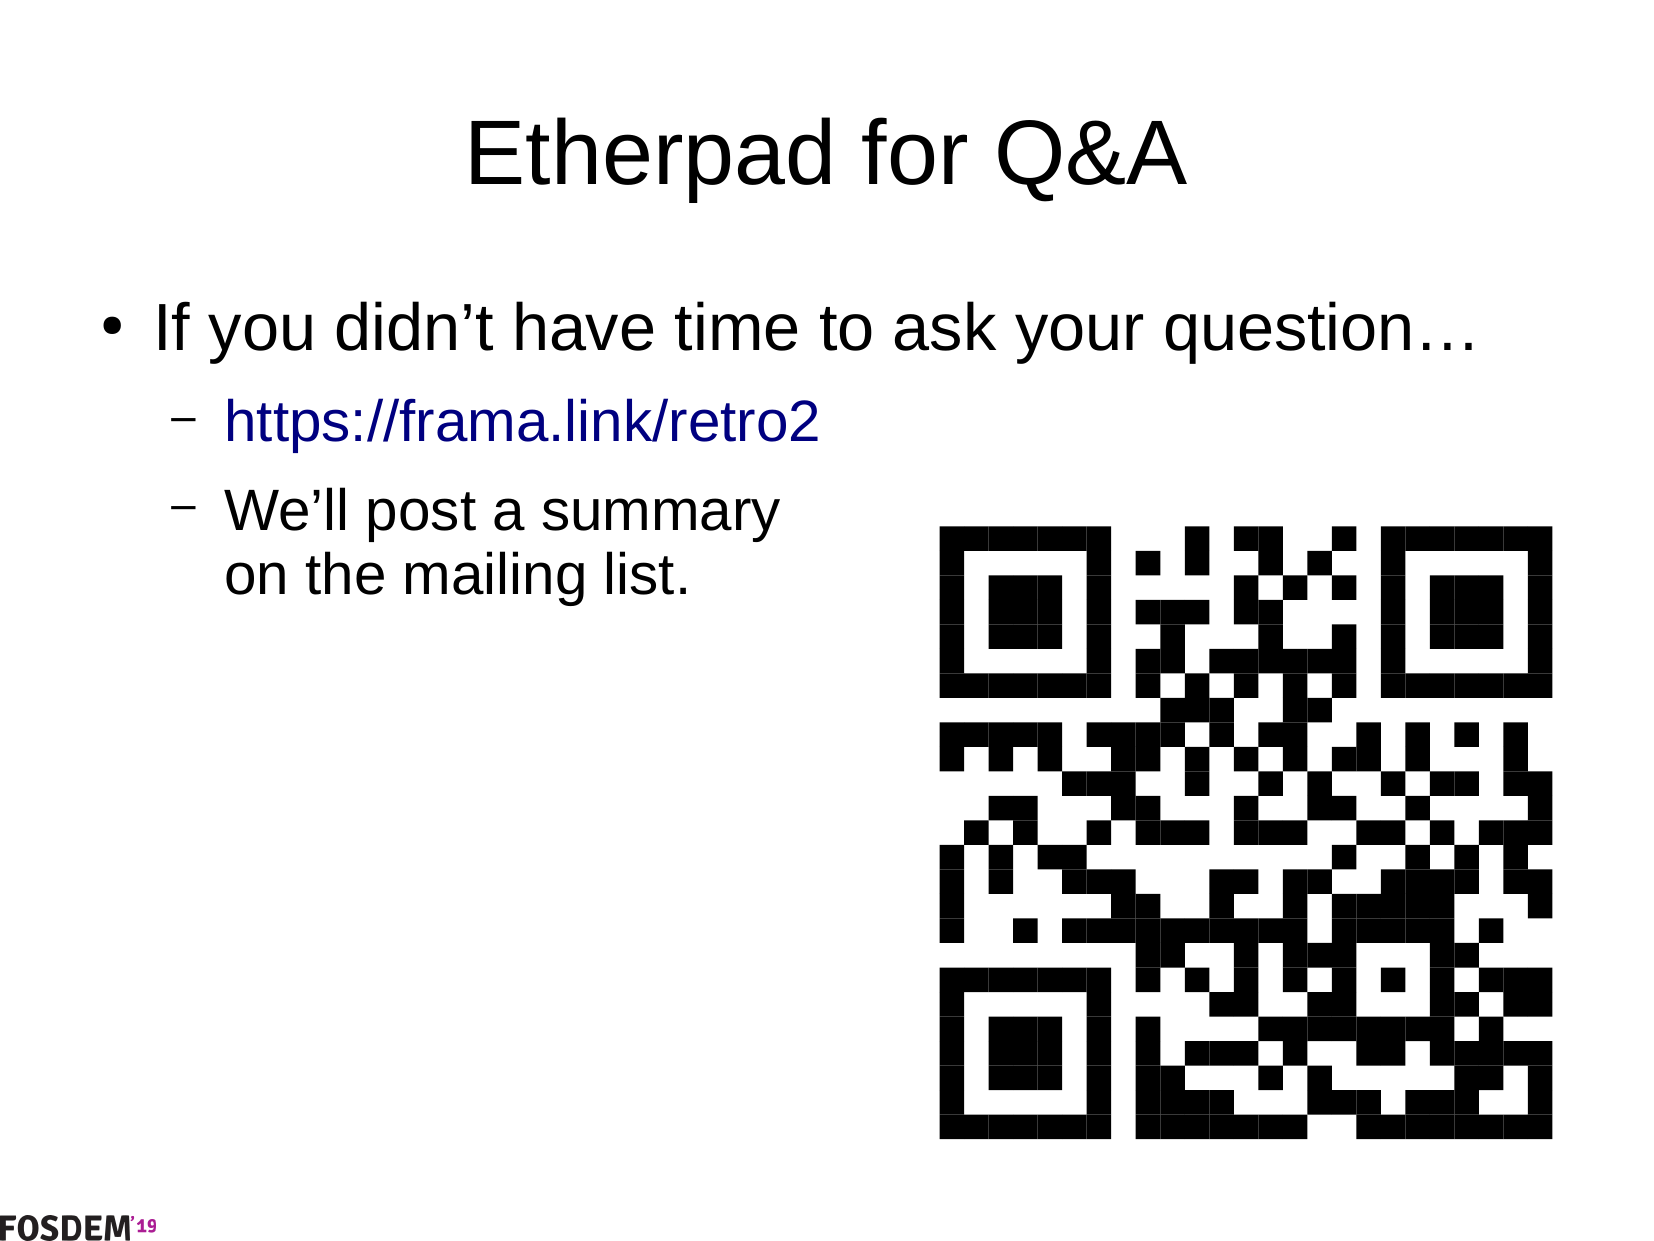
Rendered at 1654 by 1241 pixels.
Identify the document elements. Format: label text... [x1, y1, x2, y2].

picture [0, 1215, 156, 1241]
list If you didn’t have time to ask your question… https://frama.link/retro2 We’ll post a summary on the mailing list. [82, 290, 1571, 1010]
picture [838, 425, 1654, 1241]
title Etherpad for Q&A [82, 49, 1571, 257]
